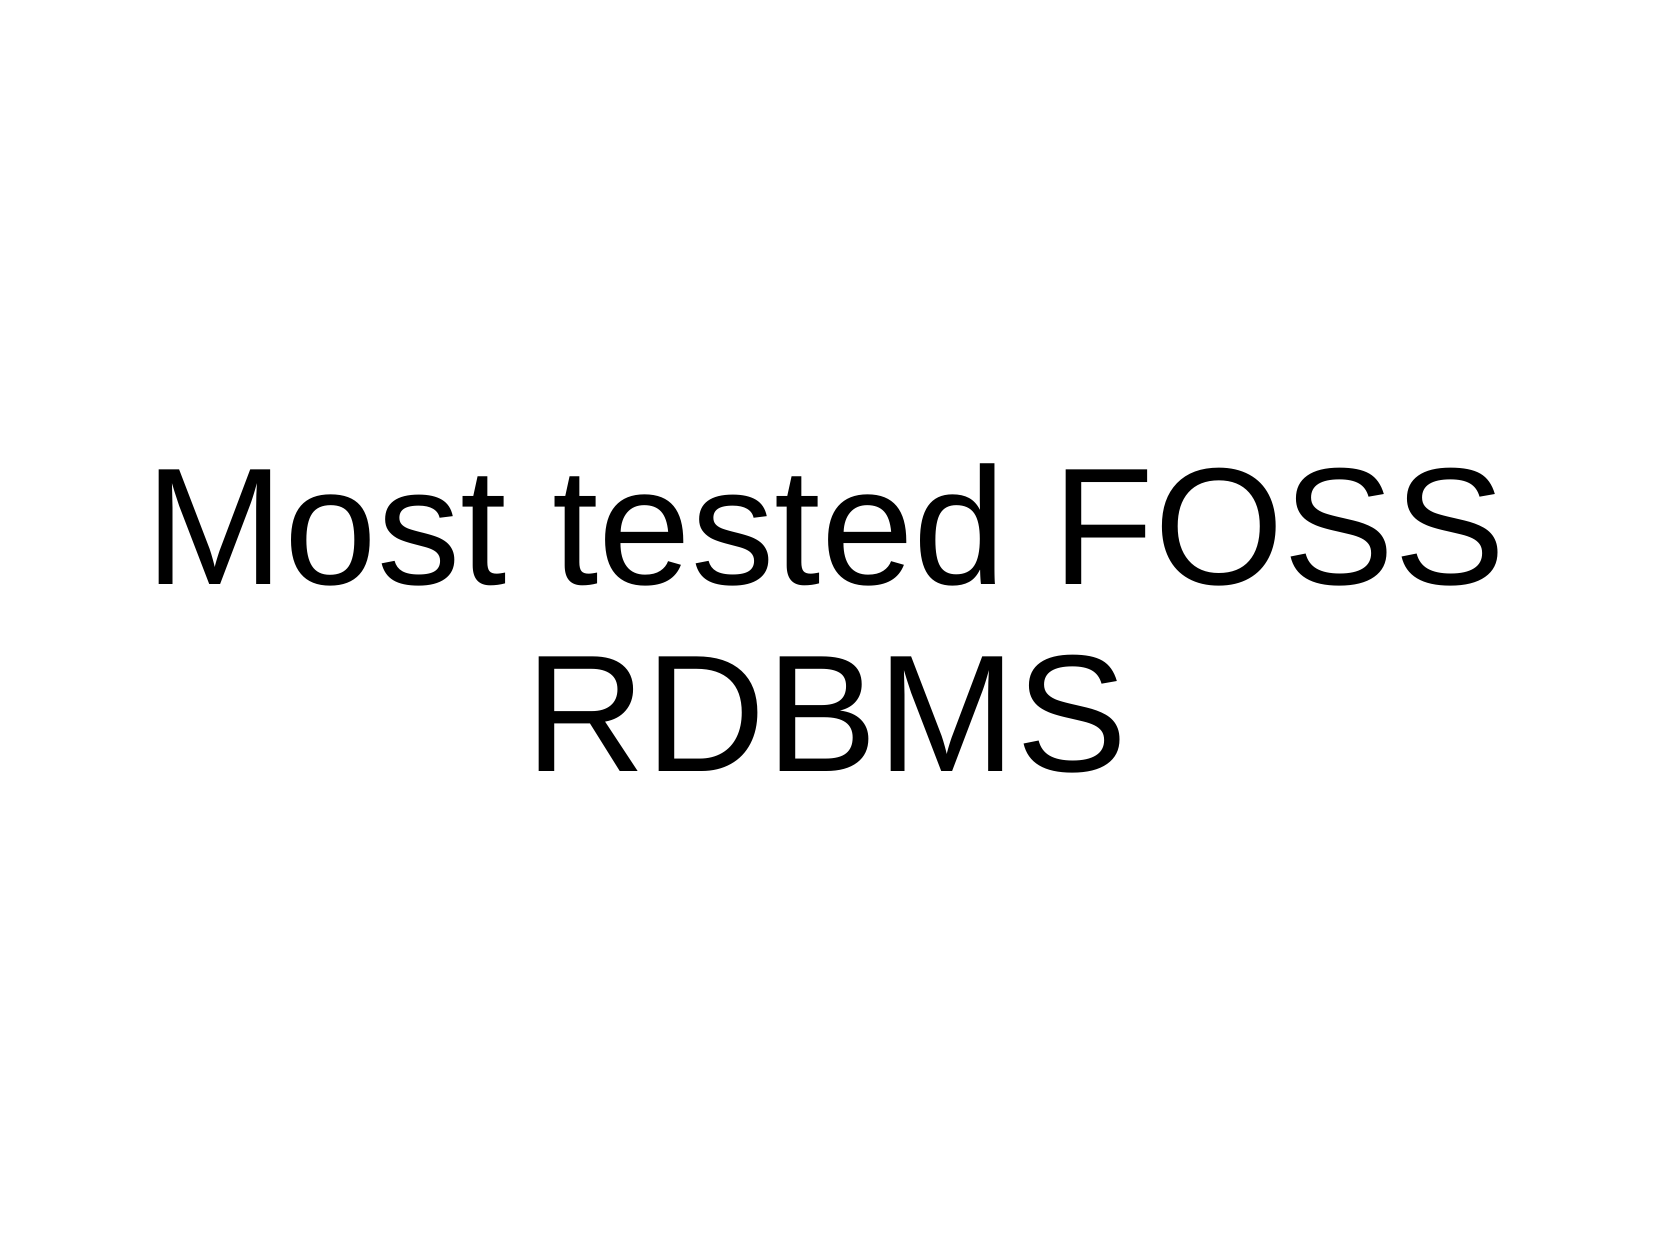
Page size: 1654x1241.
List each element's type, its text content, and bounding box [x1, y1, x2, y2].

title Most tested FOSS RDBMS [0, 433, 1654, 807]
